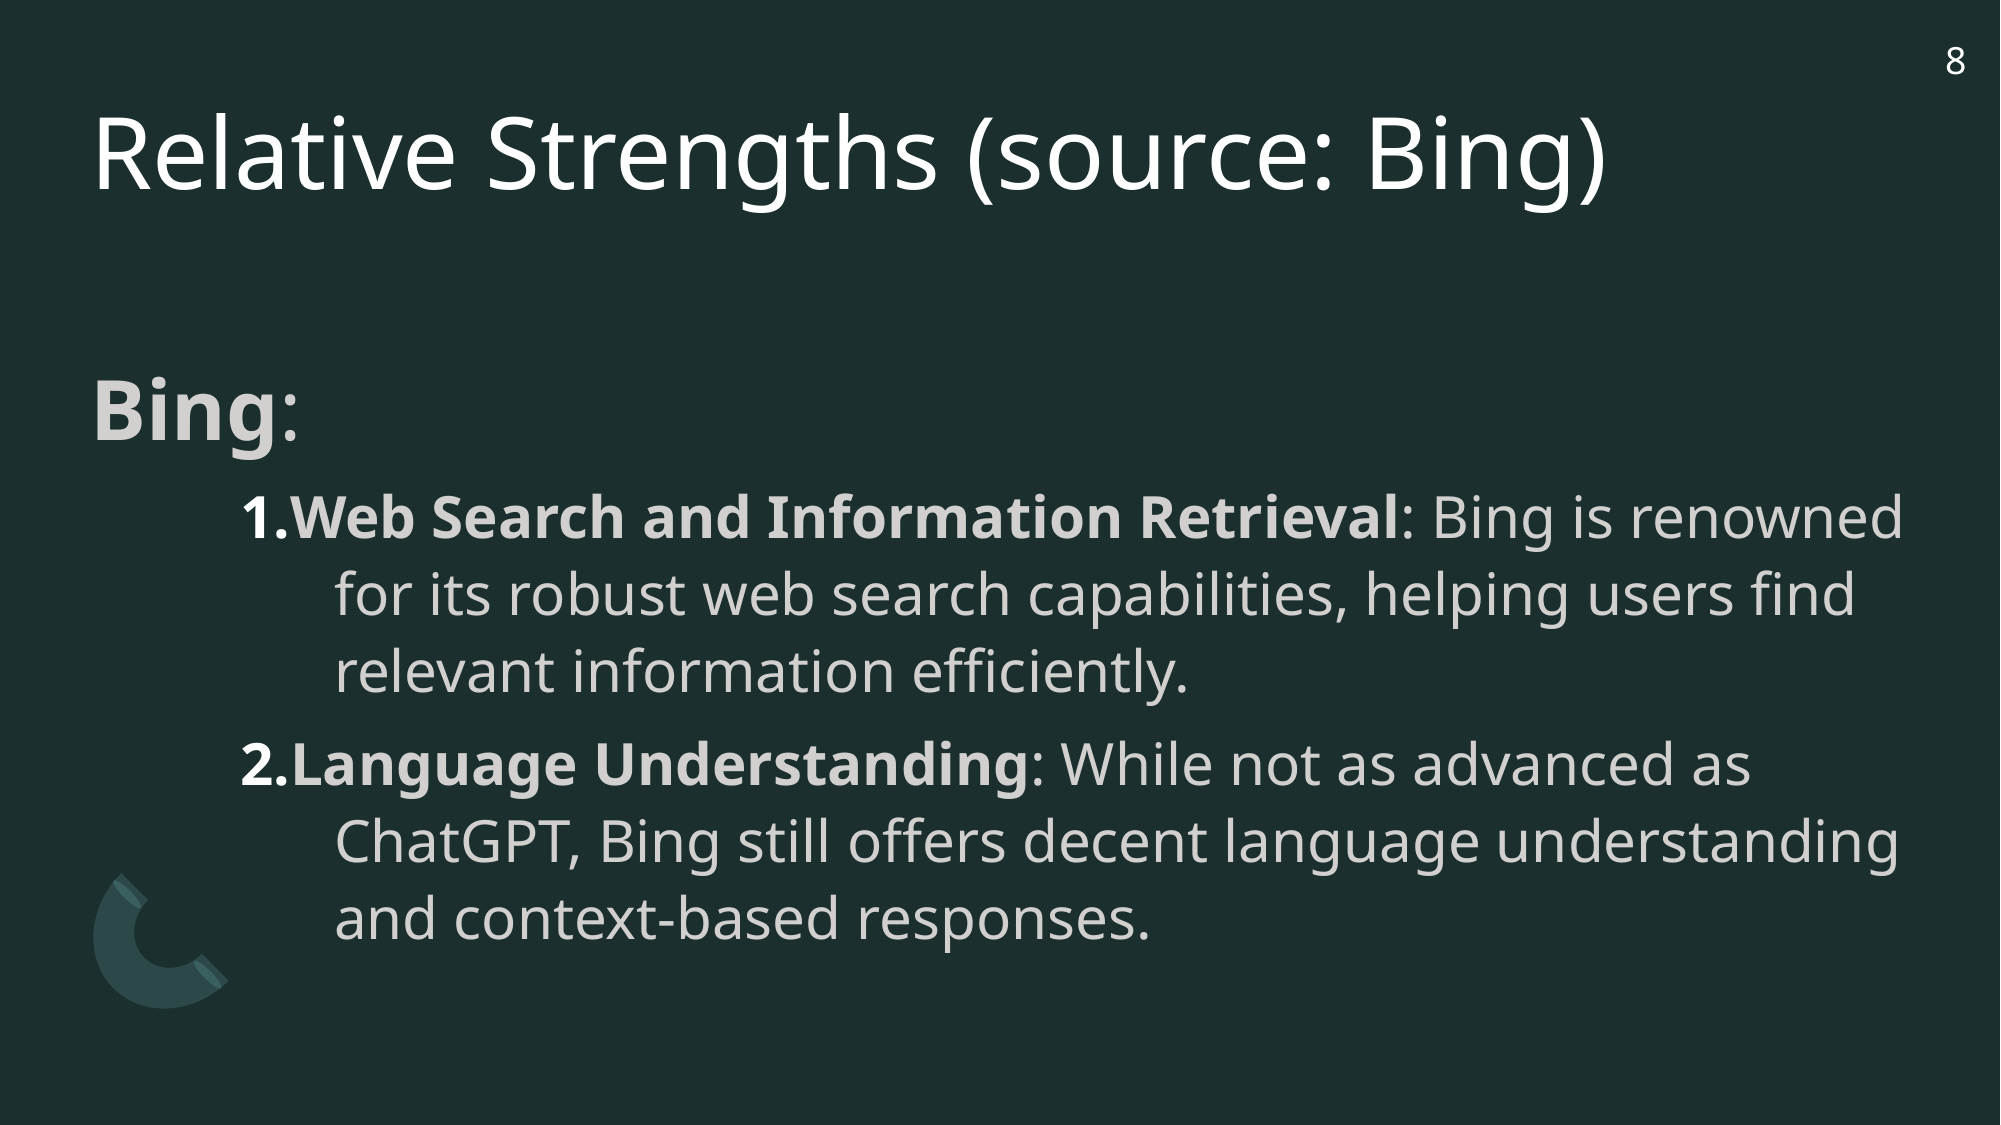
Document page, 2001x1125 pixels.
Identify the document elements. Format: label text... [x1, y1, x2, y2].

title Relative Strengths (source: Bing) [90, 90, 1910, 309]
text_box 8 [1930, 29, 2000, 91]
list Bing: Web Search and Information Retrieval: Bing is renowned for its robust web search capabilities, helping users find relevant information efficiently. Language Understanding: While not as advanced as ChatGPT, Bing still offers decent language understanding and context-based responses. [90, 346, 1910, 1000]
